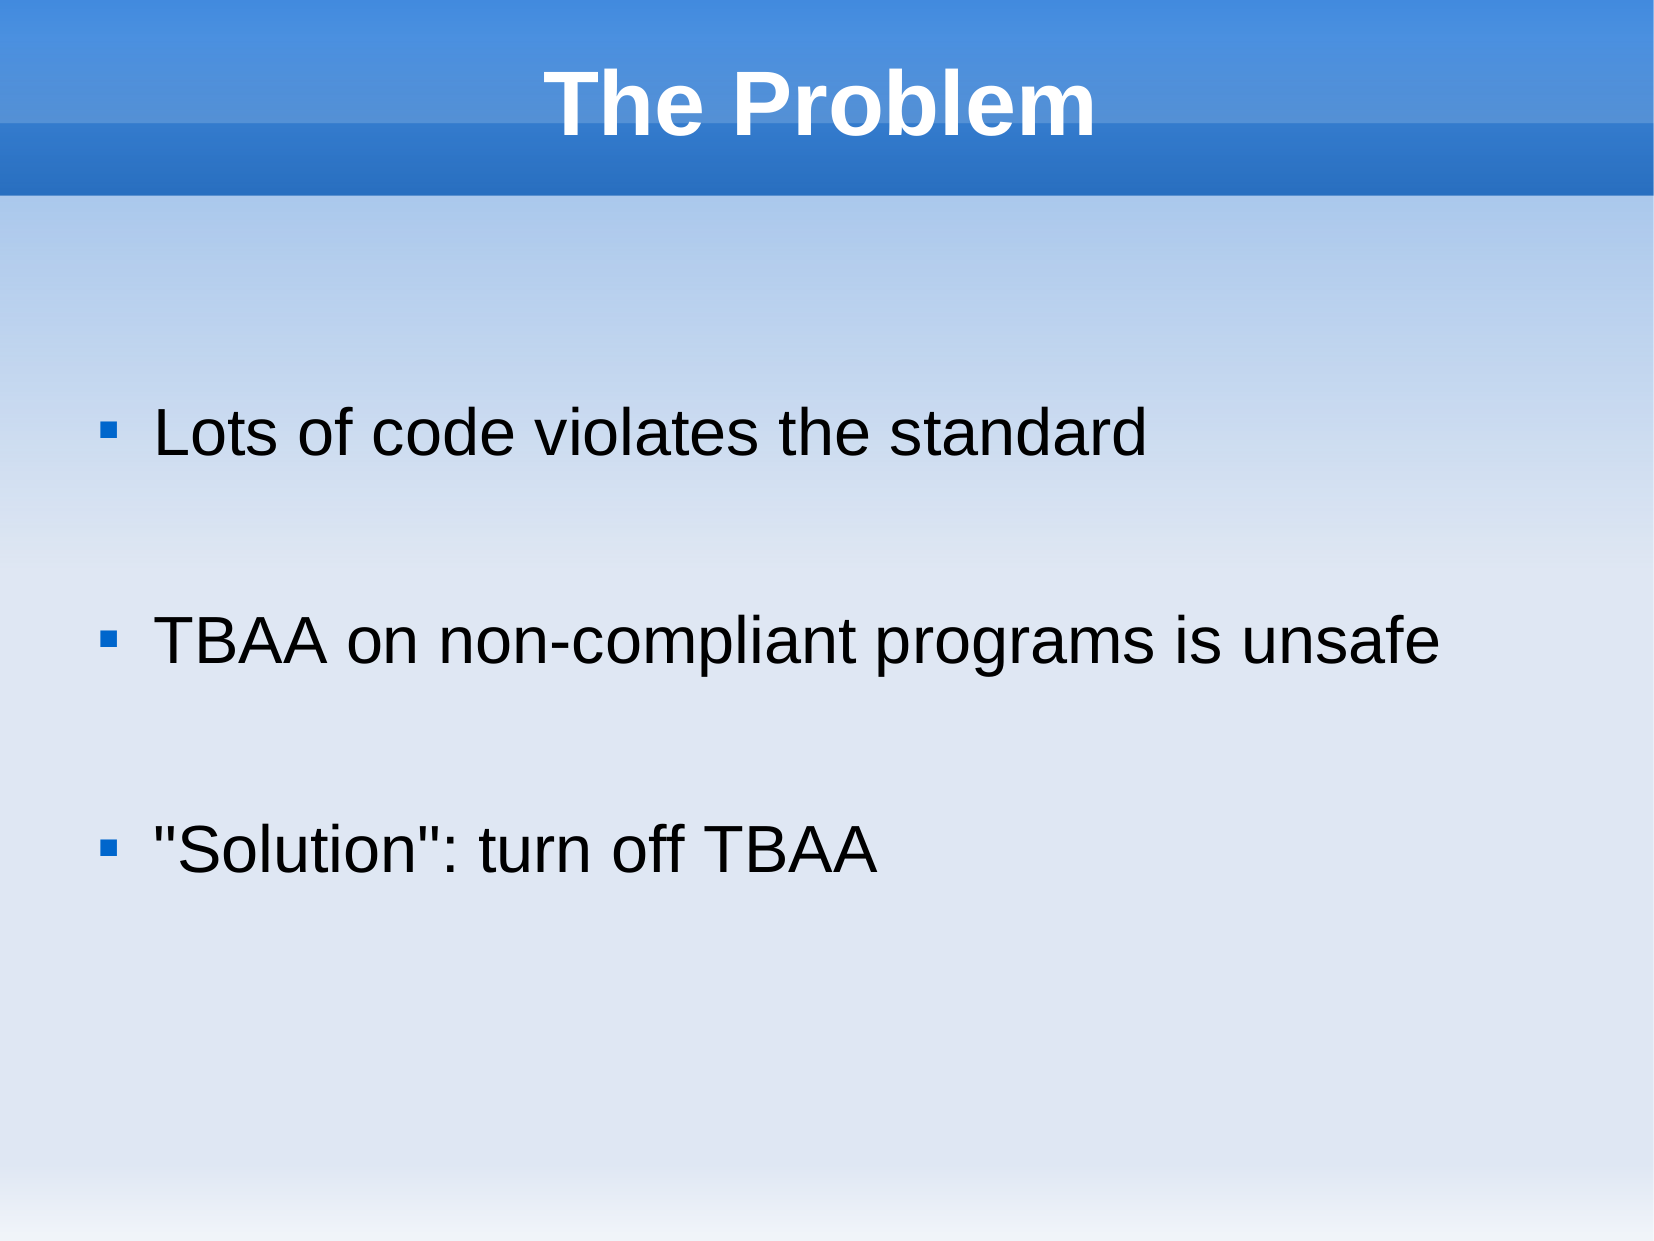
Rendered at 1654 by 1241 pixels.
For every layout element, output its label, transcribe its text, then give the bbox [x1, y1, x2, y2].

title The Problem [76, 0, 1565, 208]
picture [0, 0, 1654, 1241]
list Lots of code violates the standard TBAA on non-compliant programs is unsafe "Solution": turn off TBAA [82, 290, 1571, 1109]
